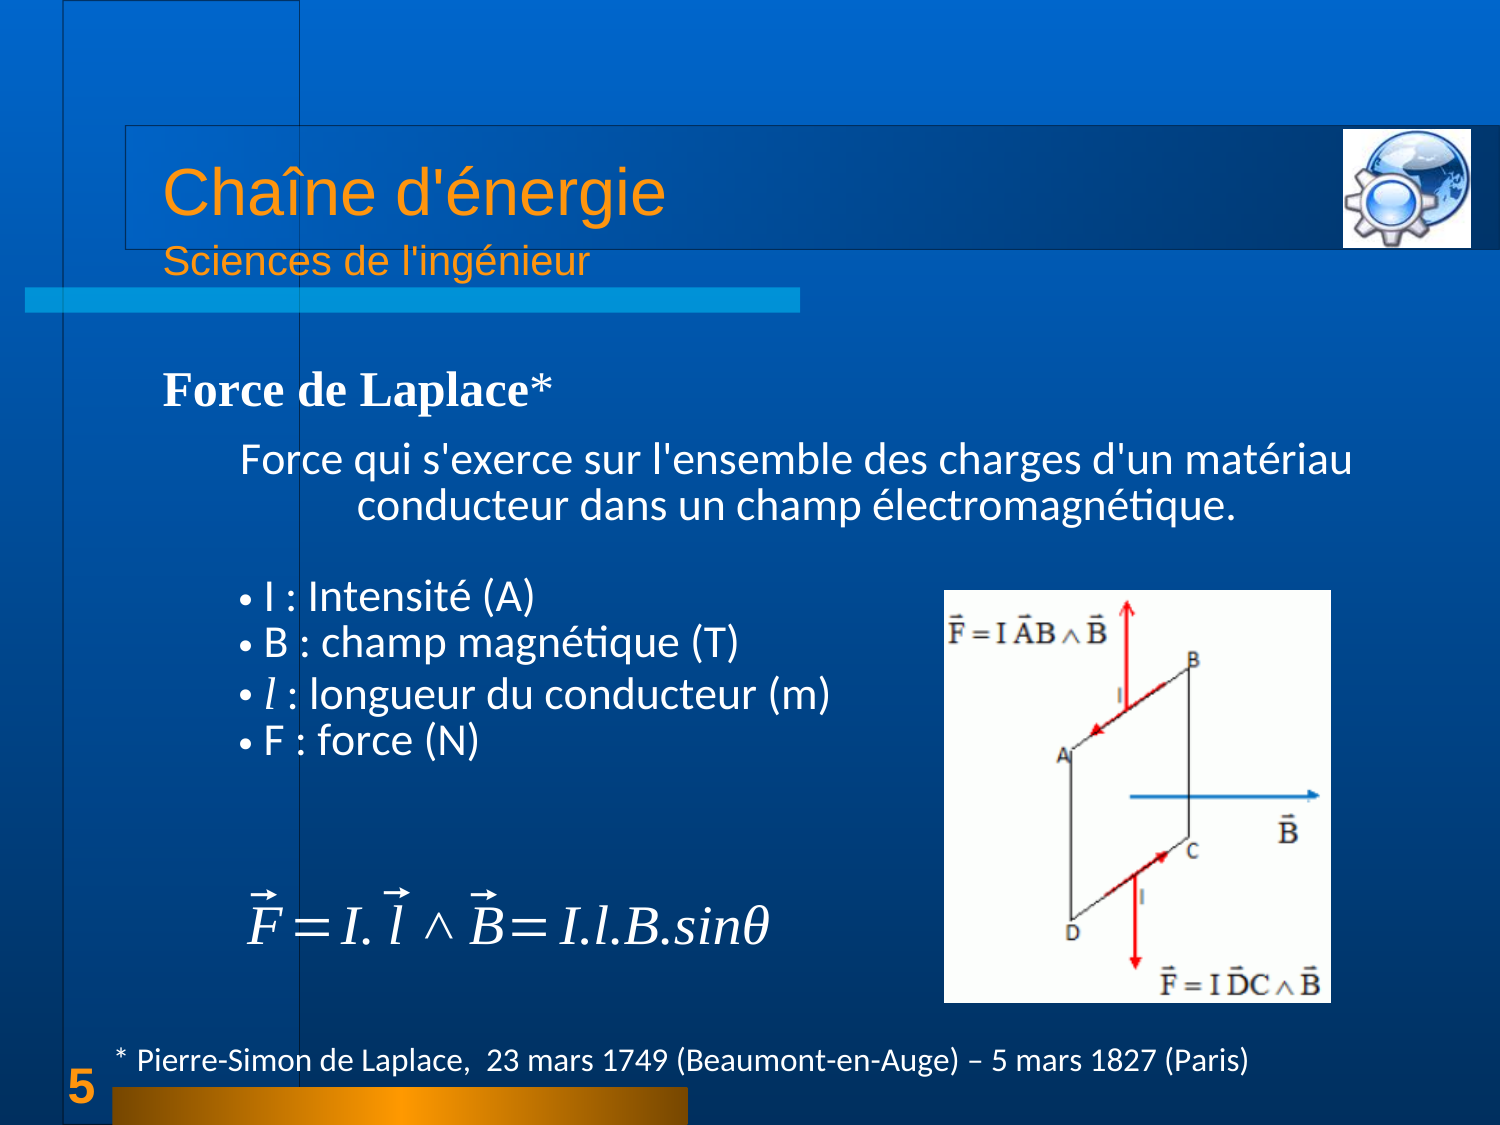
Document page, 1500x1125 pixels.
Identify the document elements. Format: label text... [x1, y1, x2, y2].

picture [944, 590, 1331, 1004]
text_box * Pierre-Simon de Laplace, 23 mars 1749 (Beaumont-en-Auge) – 5 mars 1827 (Paris) [98, 1039, 1418, 1095]
text_box Force de Laplace* Force qui s'exerce sur l'ensemble des charges d'un matériau conducteur dans un champ électromagnétique. I : Intensité (A) B : champ magnétique (T) l : longueur du conducteur (m) F : force (N) [147, 354, 1447, 924]
picture [1343, 129, 1471, 248]
chart [236, 885, 779, 956]
